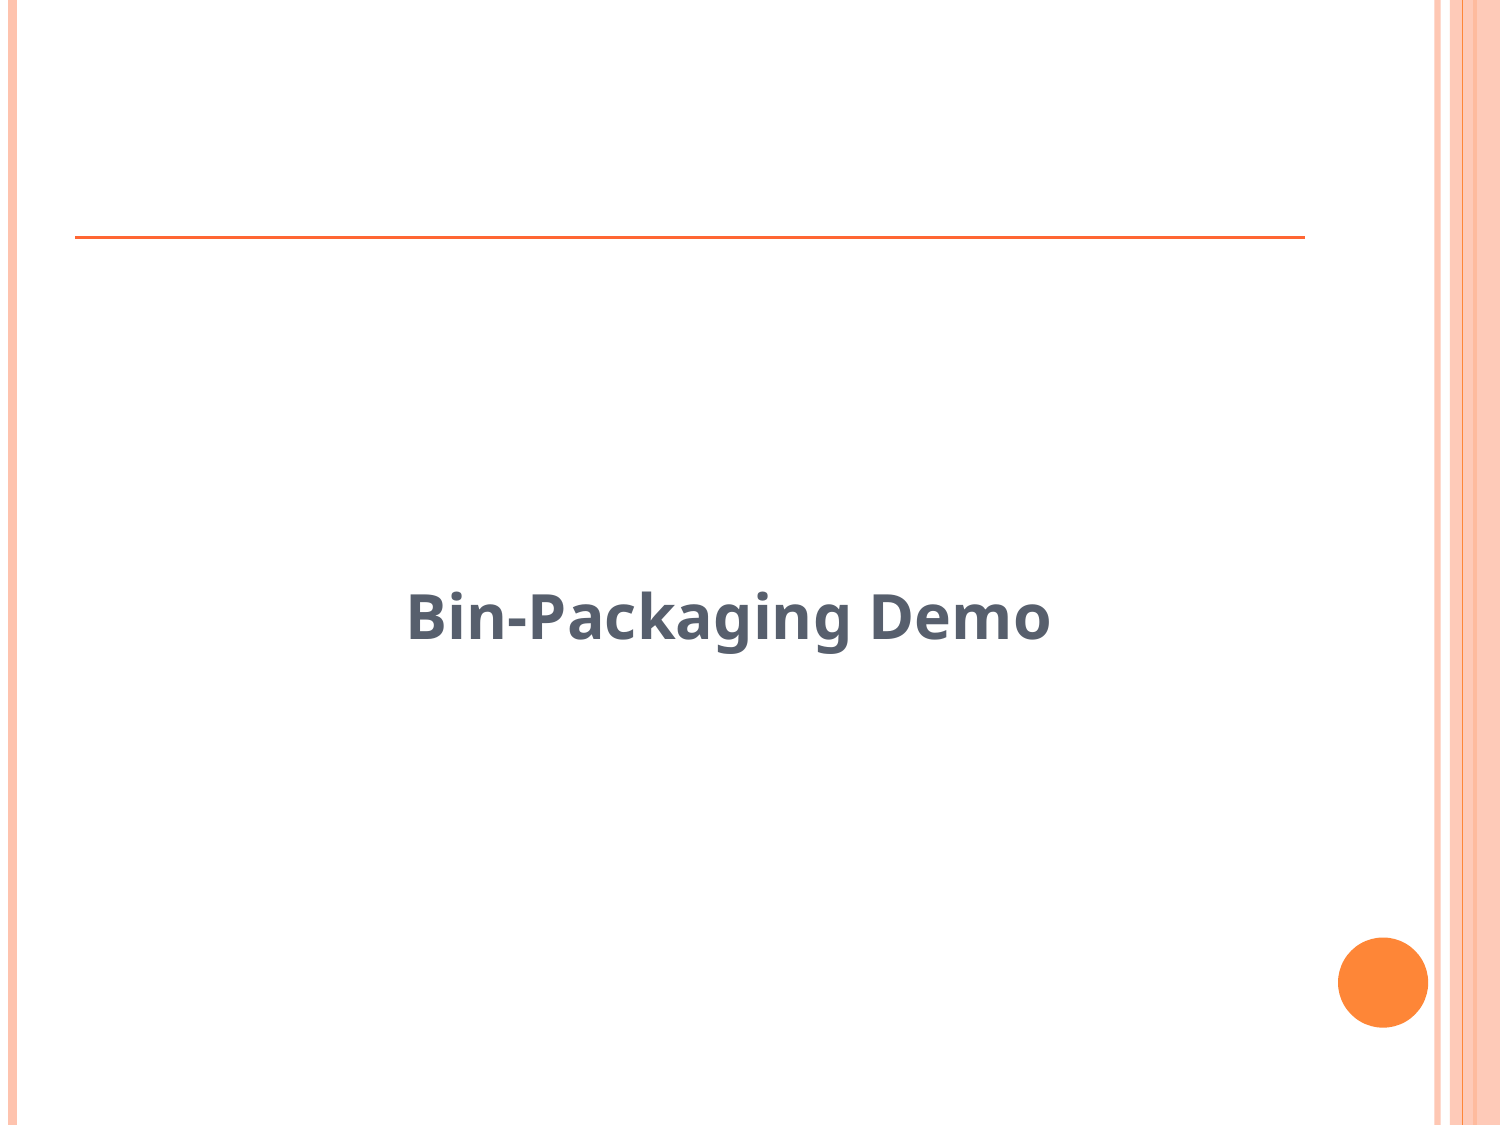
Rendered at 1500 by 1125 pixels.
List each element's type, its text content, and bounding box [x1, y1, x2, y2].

title Bin-Packaging Demo [52, 529, 1407, 703]
